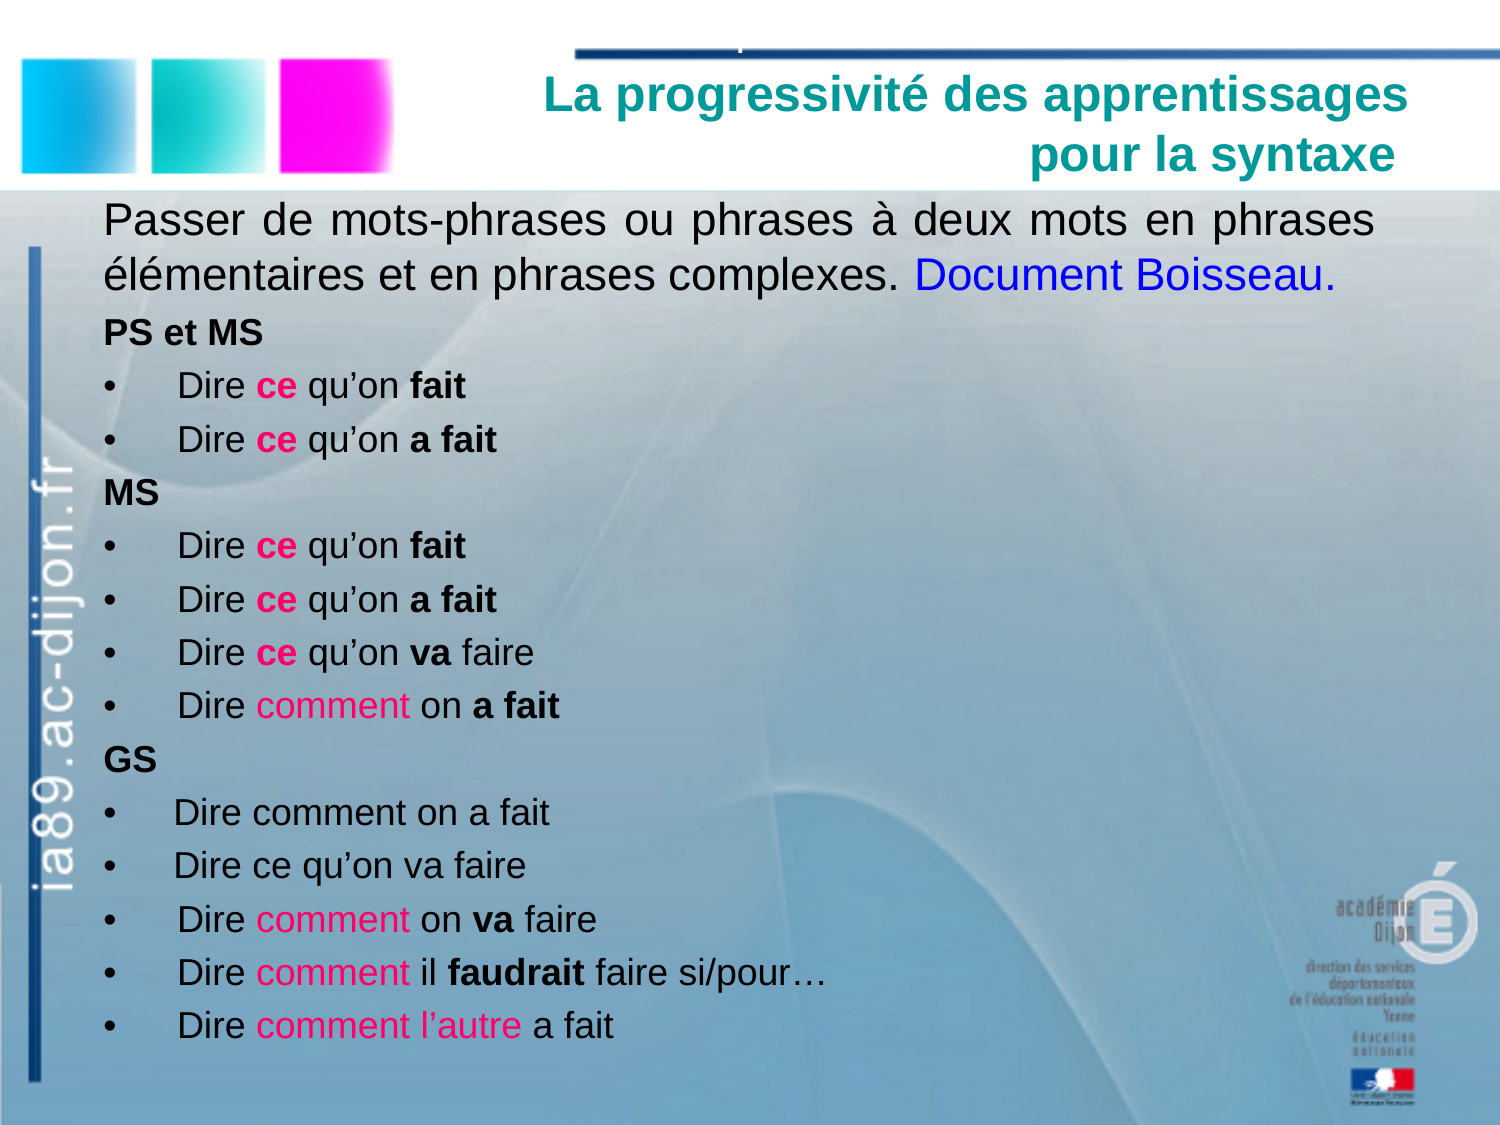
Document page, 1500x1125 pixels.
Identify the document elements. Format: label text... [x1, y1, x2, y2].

text_box La respiration [647, 14, 852, 61]
picture [0, 0, 1500, 1125]
title La progressivité des apprentissages pour la syntaxe [454, 42, 1425, 200]
list Passer de mots-phrases ou phrases à deux mots en phrases élémentaires et en phrases complexes. Document Boisseau. PS et MS • Dire ce qu’on fait • Dire ce qu’on a fait MS • Dire ce qu’on fait • Dire ce qu’on a fait • Dire ce qu’on va faire • Dire comment on a fait GS • Dire comment on a fait • Dire ce qu’on va faire • Dire comment on va faire • Dire comment il faudrait faire si/pour… • Dire comment l’autre a fait [88, 182, 1392, 1055]
